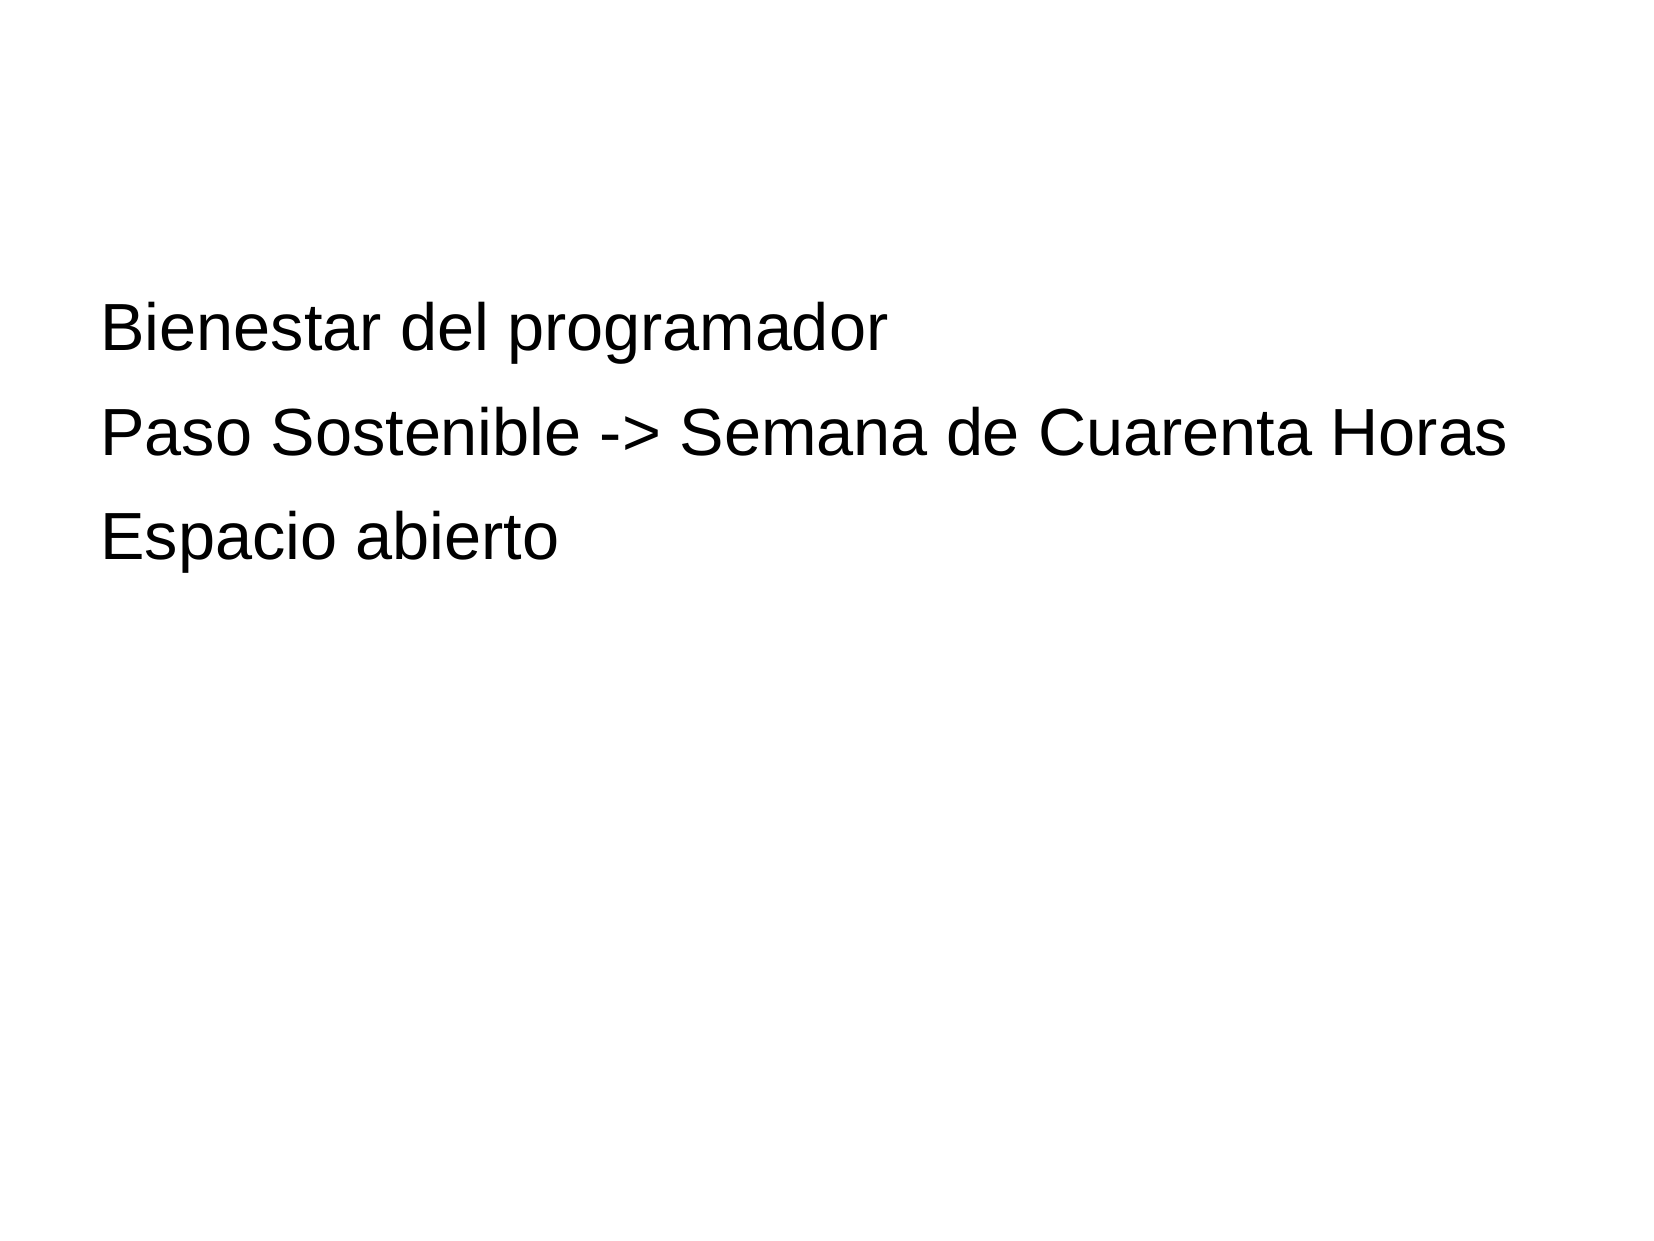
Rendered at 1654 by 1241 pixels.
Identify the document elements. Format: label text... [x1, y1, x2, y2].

list Bienestar del programador Paso Sostenible -> Semana de Cuarenta Horas Espacio abierto [82, 290, 1571, 1109]
